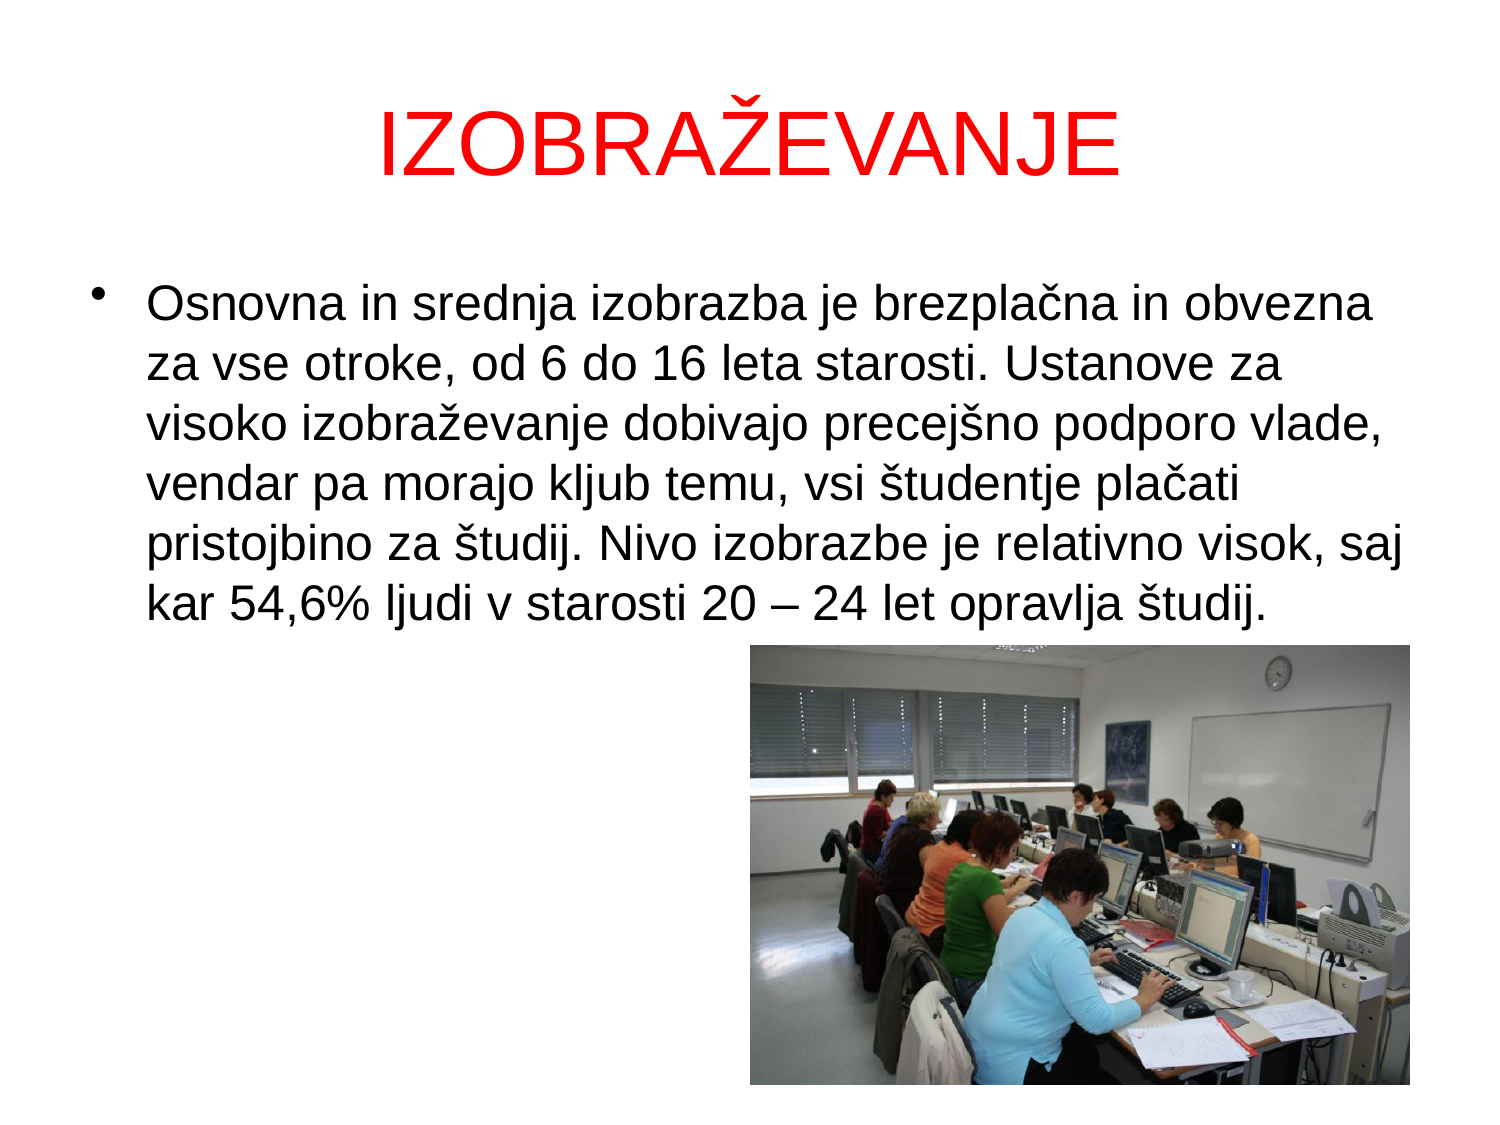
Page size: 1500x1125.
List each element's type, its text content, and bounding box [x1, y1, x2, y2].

title IZOBRAŽEVANJE [75, 45, 1425, 233]
picture [750, 645, 1410, 1085]
list Osnovna in srednja izobrazba je brezplačna in obvezna za vse otroke, od 6 do 16 leta starosti. Ustanove za visoko izobraževanje dobivajo precejšno podporo vlade, vendar pa morajo kljub temu, vsi študentje plačati pristojbino za študij. Nivo izobrazbe je relativno visok, saj kar 54,6% ljudi v starosti 20 – 24 let opravlja študij. [75, 262, 1425, 1005]
